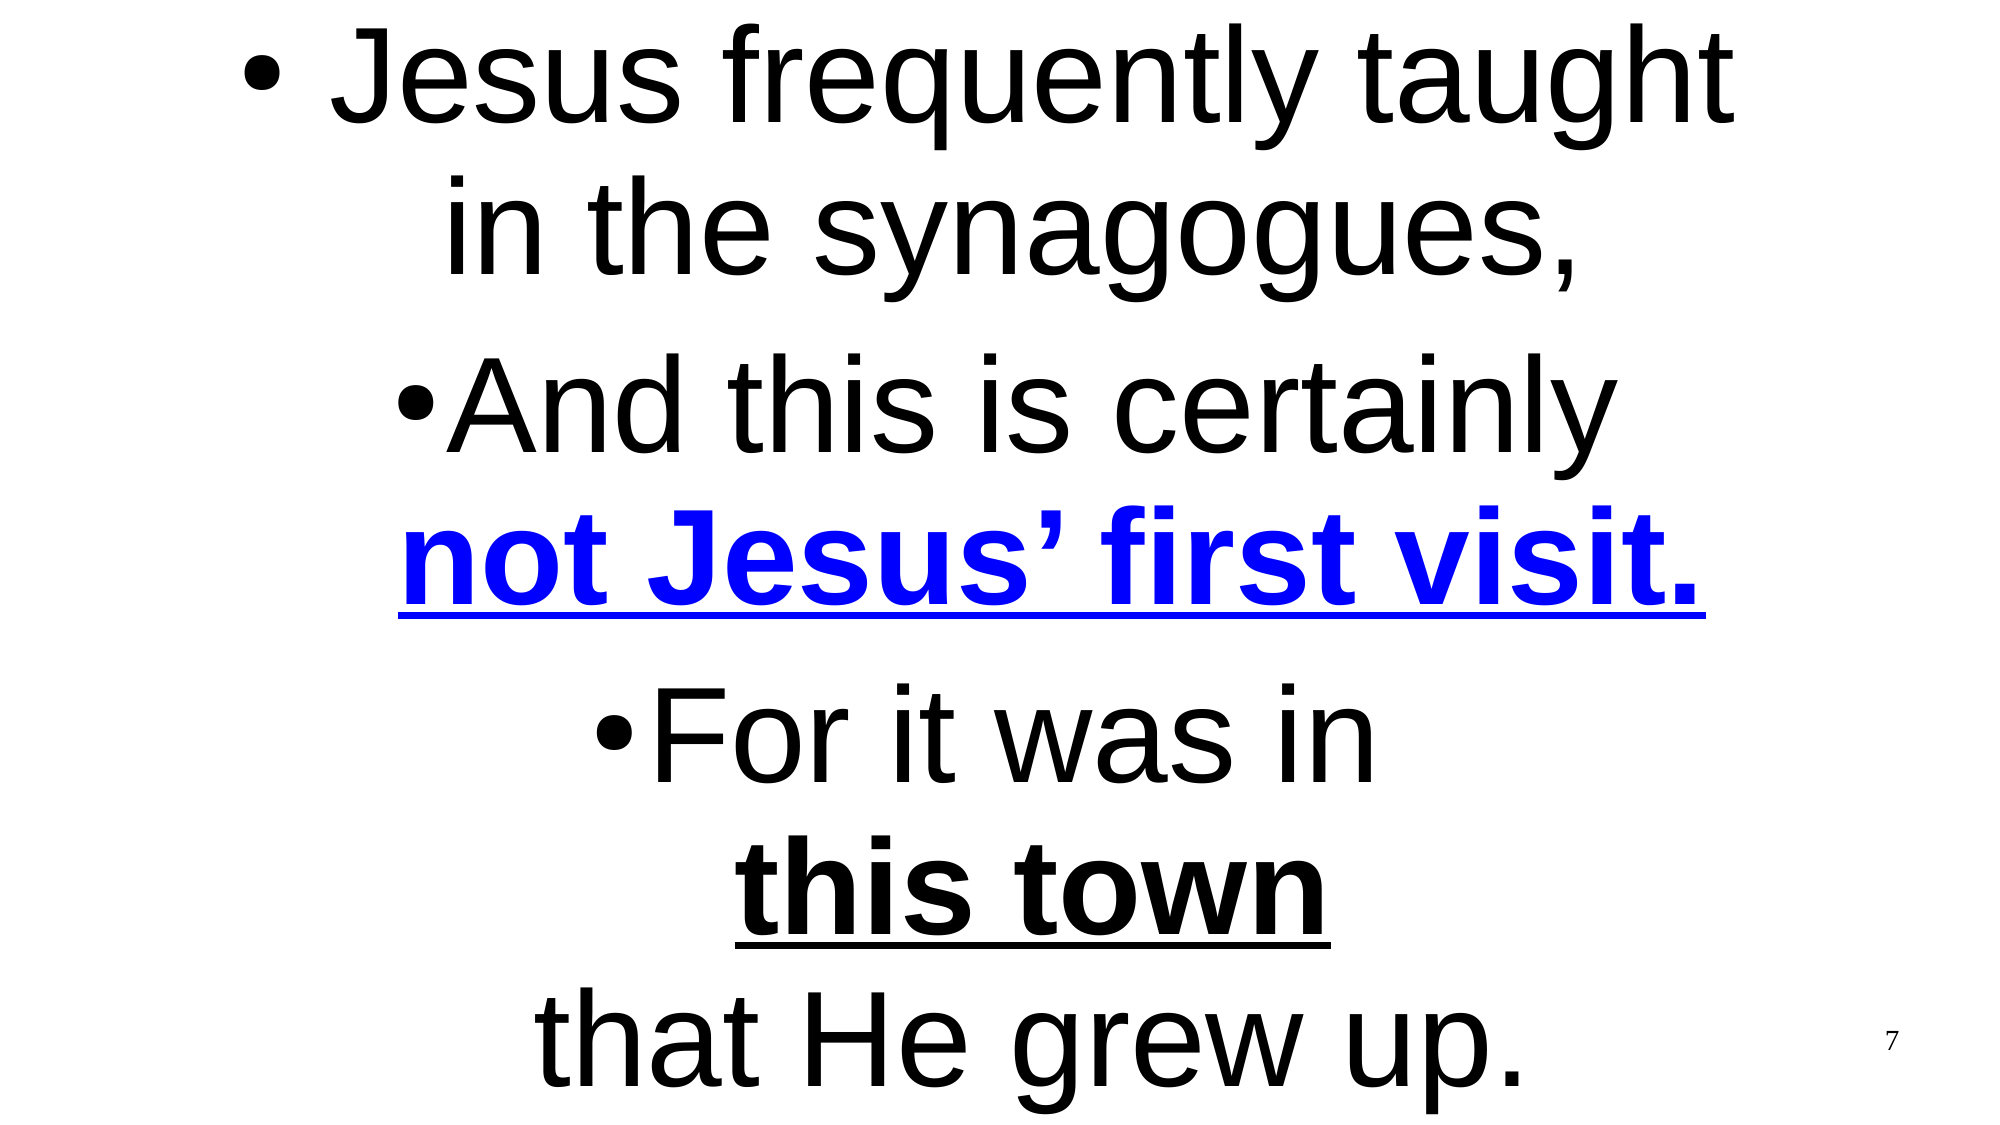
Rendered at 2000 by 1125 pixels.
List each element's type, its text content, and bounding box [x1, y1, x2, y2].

list Jesus frequently taught in the synagogues, And this is certainly not Jesus’ first visit. For it was in this town that He grew up. [0, 0, 1996, 1123]
